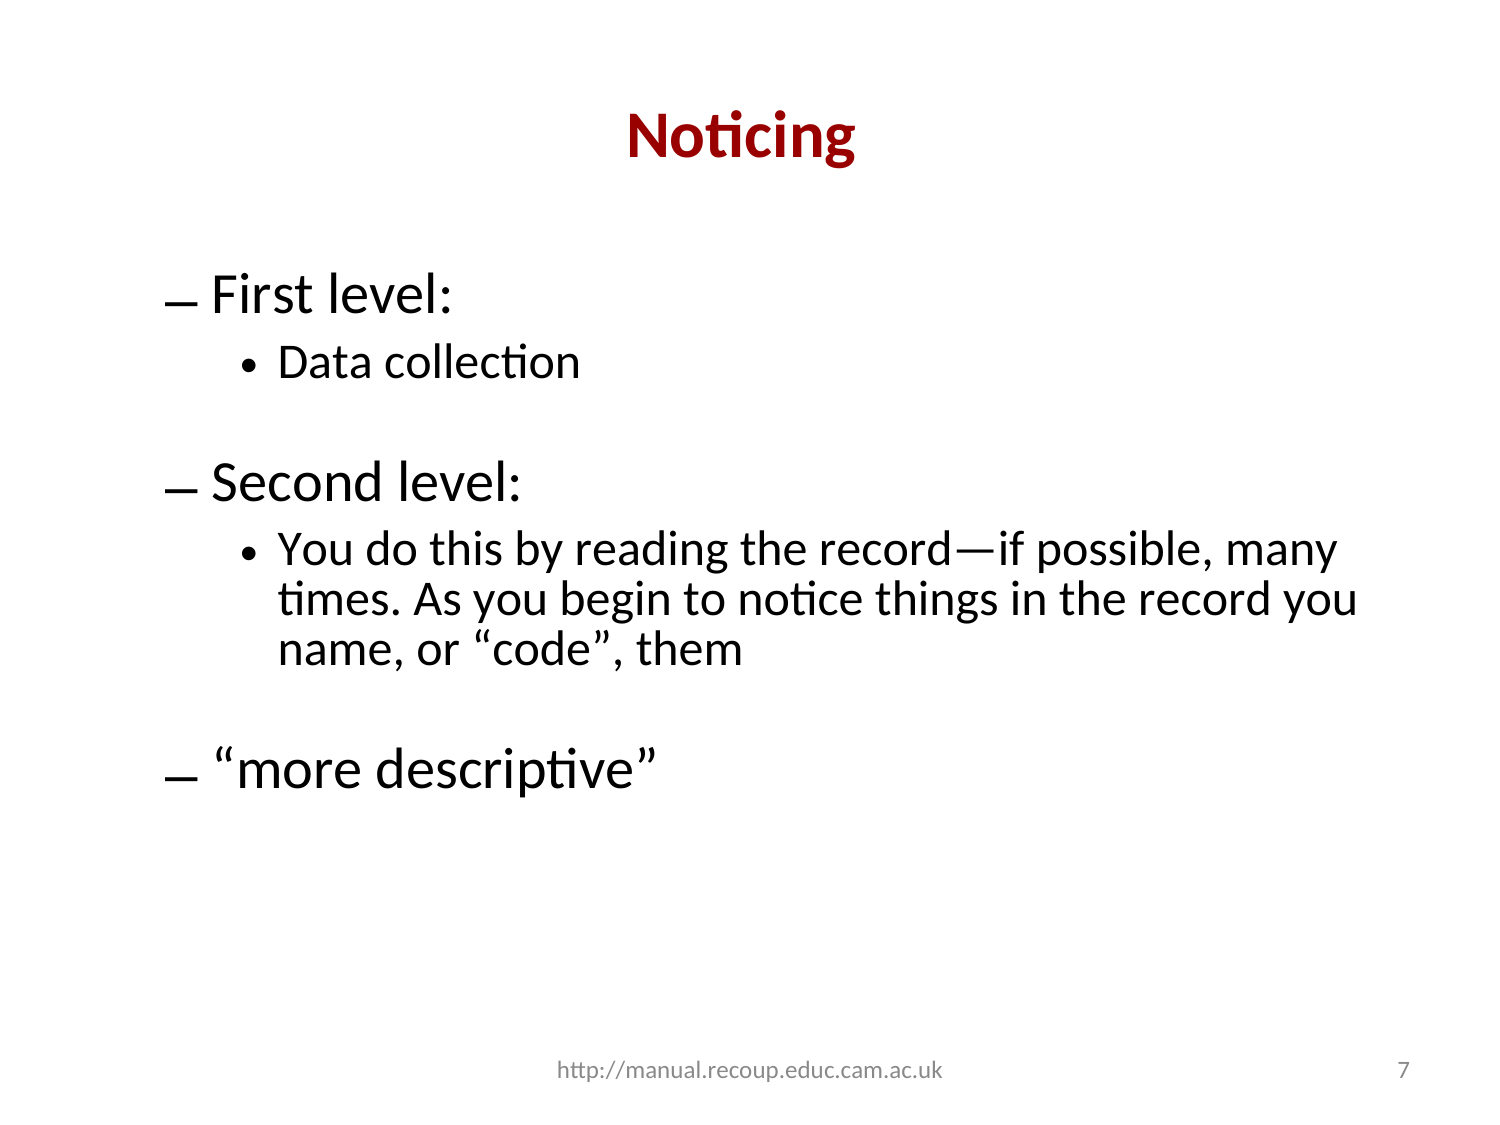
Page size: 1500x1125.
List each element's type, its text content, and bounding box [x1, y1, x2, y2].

list First level: Data collection Second level: You do this by reading the record—if possible, many times. As you begin to notice things in the record you name, or “code”, them “more descriptive” [75, 262, 1426, 1006]
title Noticing [75, 45, 1426, 233]
